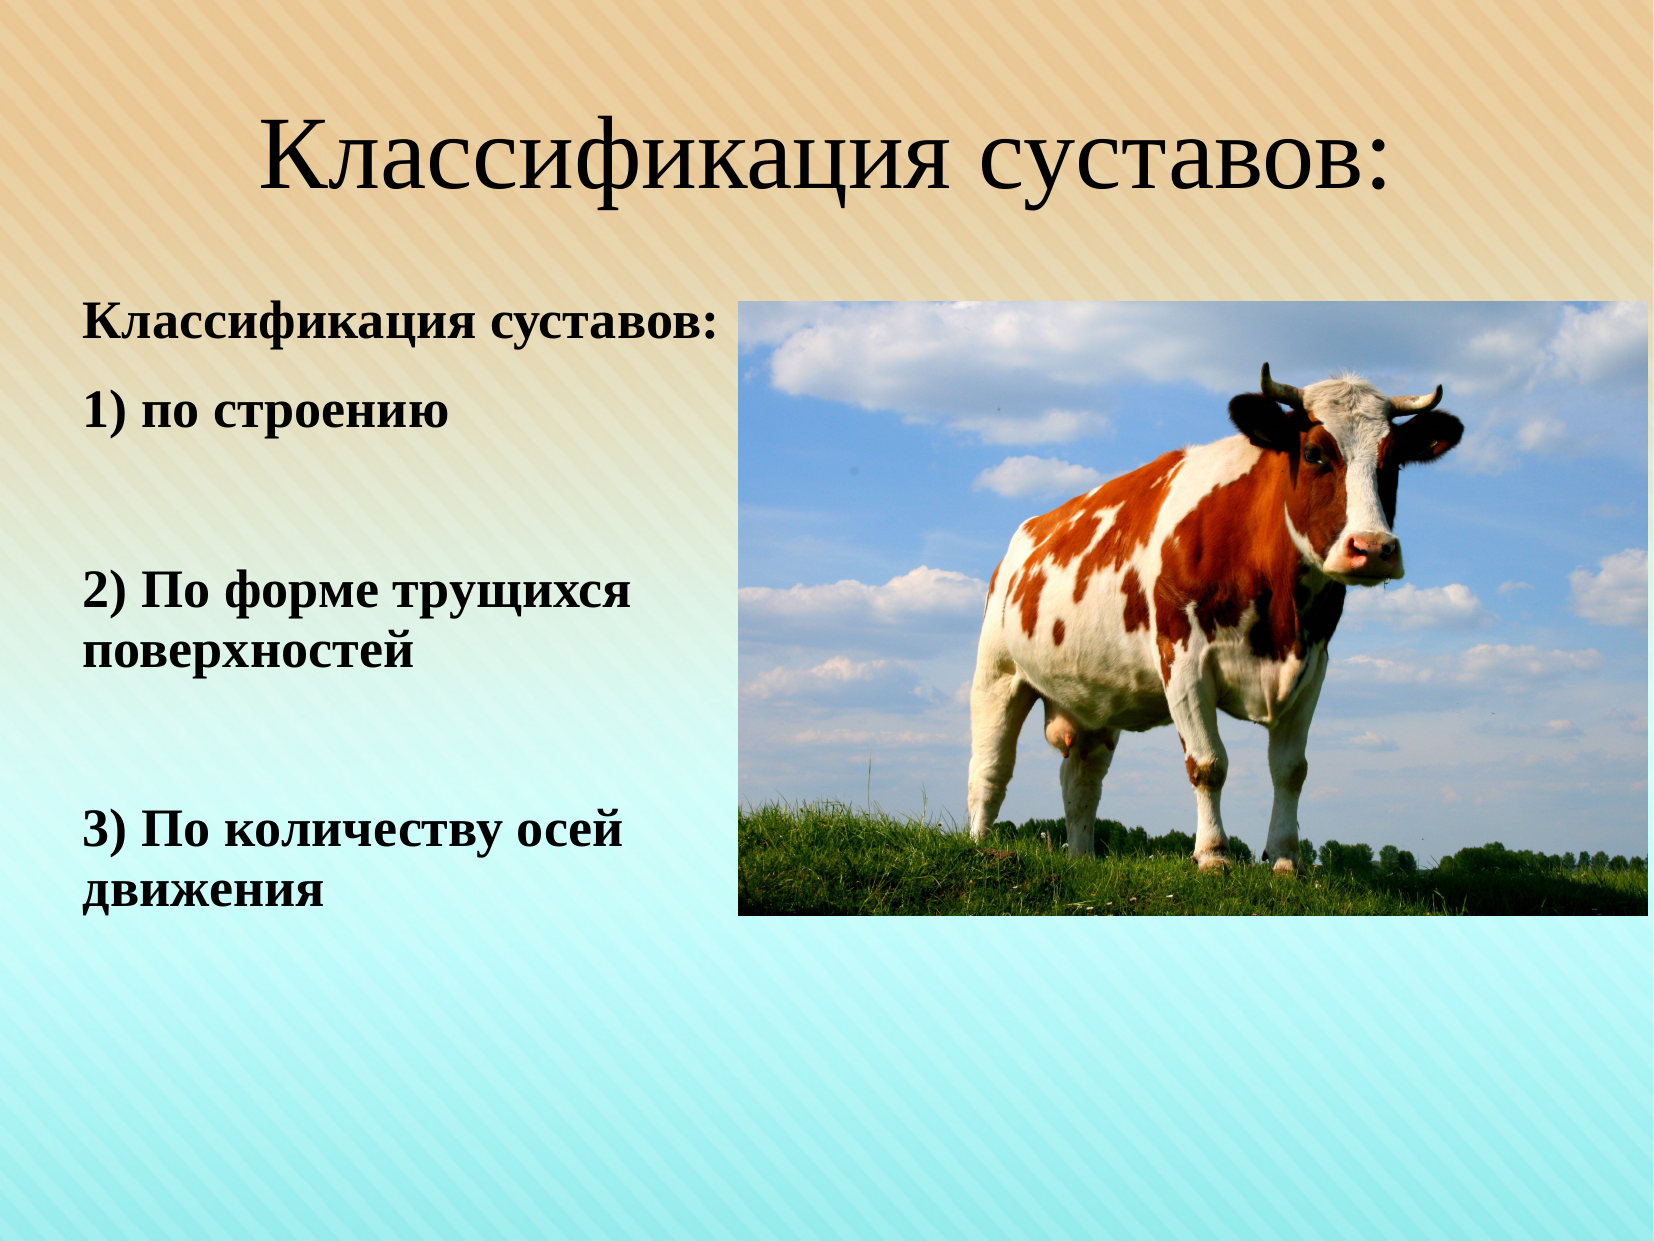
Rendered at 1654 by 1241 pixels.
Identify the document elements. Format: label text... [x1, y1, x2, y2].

list Классификация суставов: 1) по строению 2) По форме трущихся поверхностей 3) По количеству осей движения [82, 290, 809, 1109]
title Классификация суставов: [82, 49, 1571, 257]
picture [0, 0, 1654, 1241]
